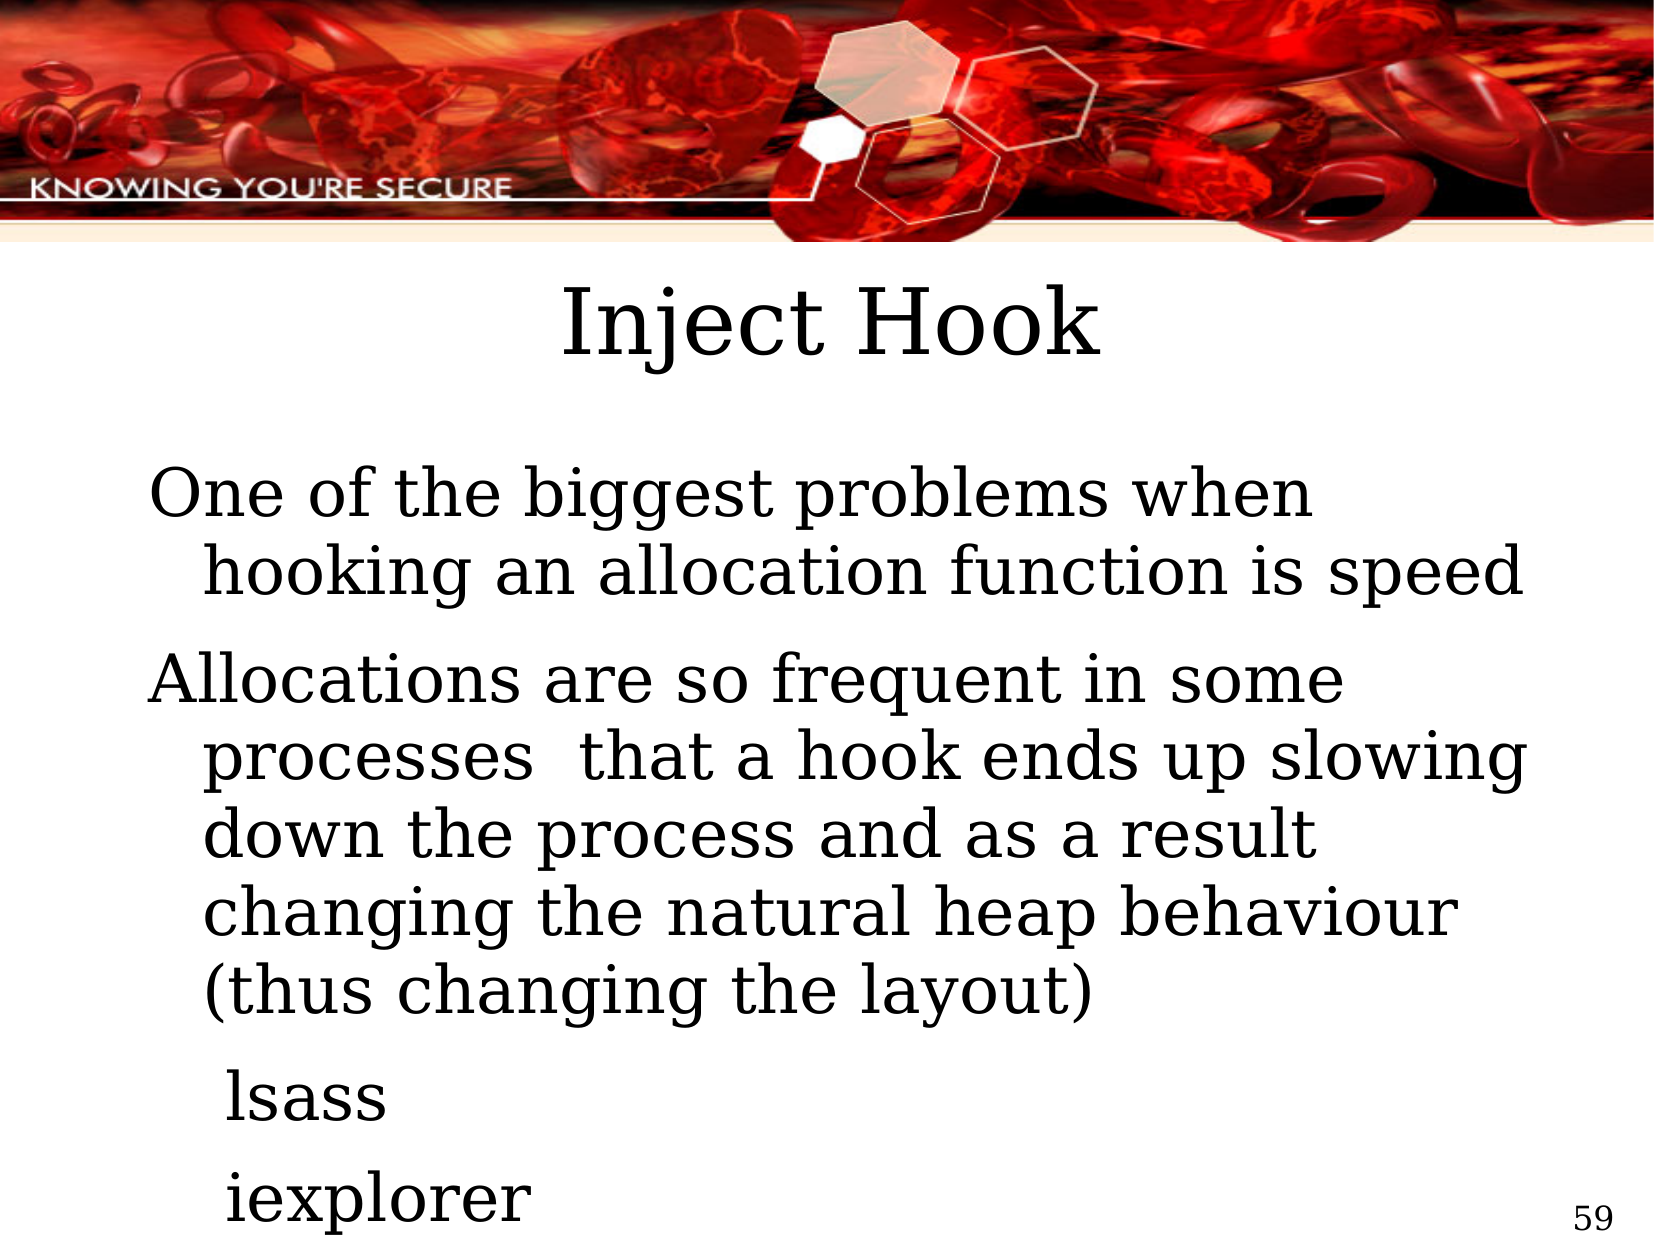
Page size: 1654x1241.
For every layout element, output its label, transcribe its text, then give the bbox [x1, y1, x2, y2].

title Inject Hook [123, 219, 1536, 427]
text_box [705, 667, 1208, 726]
text_box [92, 673, 668, 732]
list One of the biggest problems when hooking an allocation function is speed Allocations are so frequent in some processes that a hook ends up slowing down the process and as a result changing the natural heap behaviour (thus changing the layout) lsass iexplorer [131, 454, 1544, 1238]
picture [0, 0, 1654, 242]
